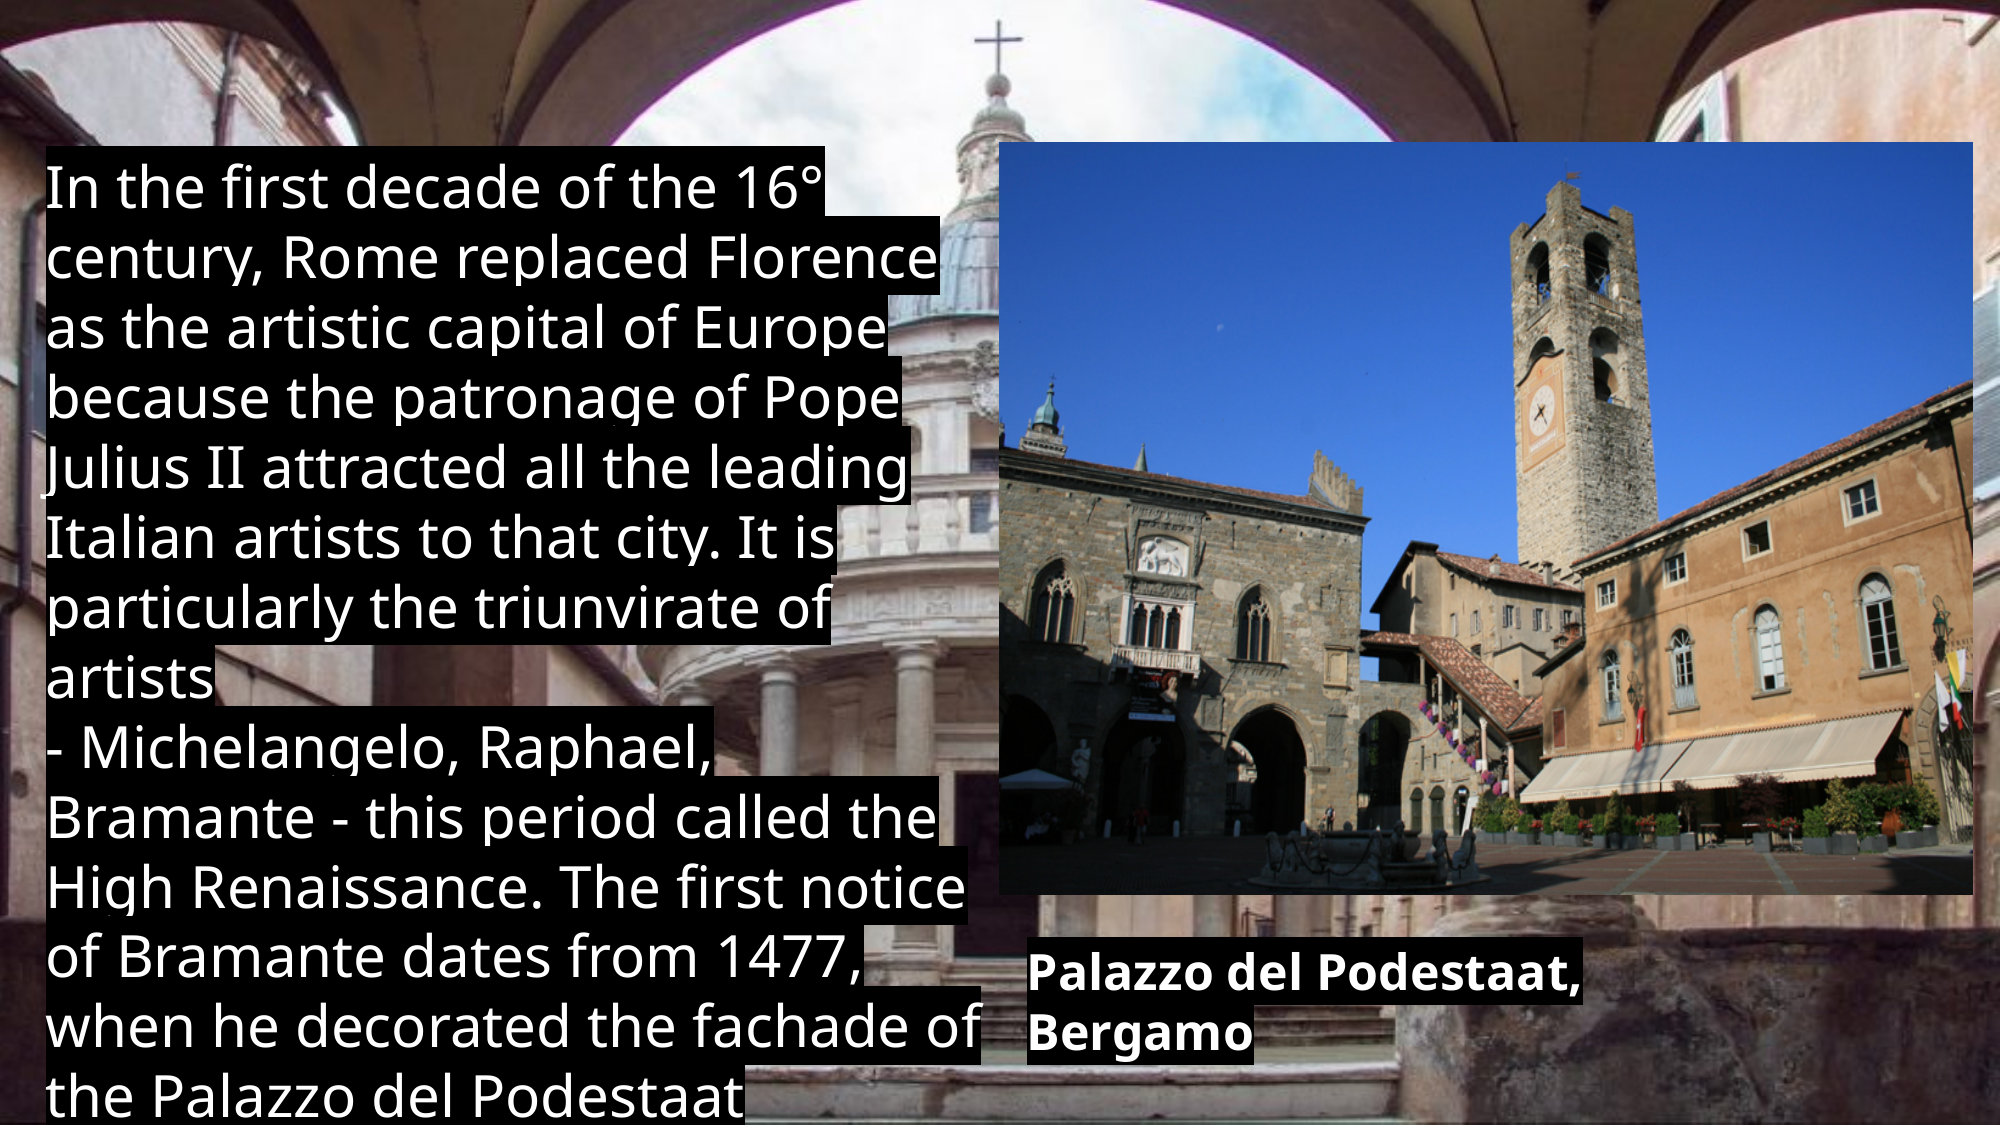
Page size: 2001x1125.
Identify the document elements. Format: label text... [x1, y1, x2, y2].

text_box Palazzo del Podestaat, Bergamo [1011, 933, 1823, 1009]
picture [0, 0, 2000, 1125]
text_box In the first decade of the 16° century, Rome replaced Florence as the artistic capital of Europe because the patronage of Pope Julius II attracted all the leading Italian artists to that city. It is particularly the triunvirate of artists - Michelangelo, Raphael, Bramante - this period called the High Renaissance. The first notice of Bramante dates from 1477, when he decorated the fachade of the Palazzo del Podestaat Bergamo with a frescoad frieze of philosophers. [30, 142, 997, 1077]
